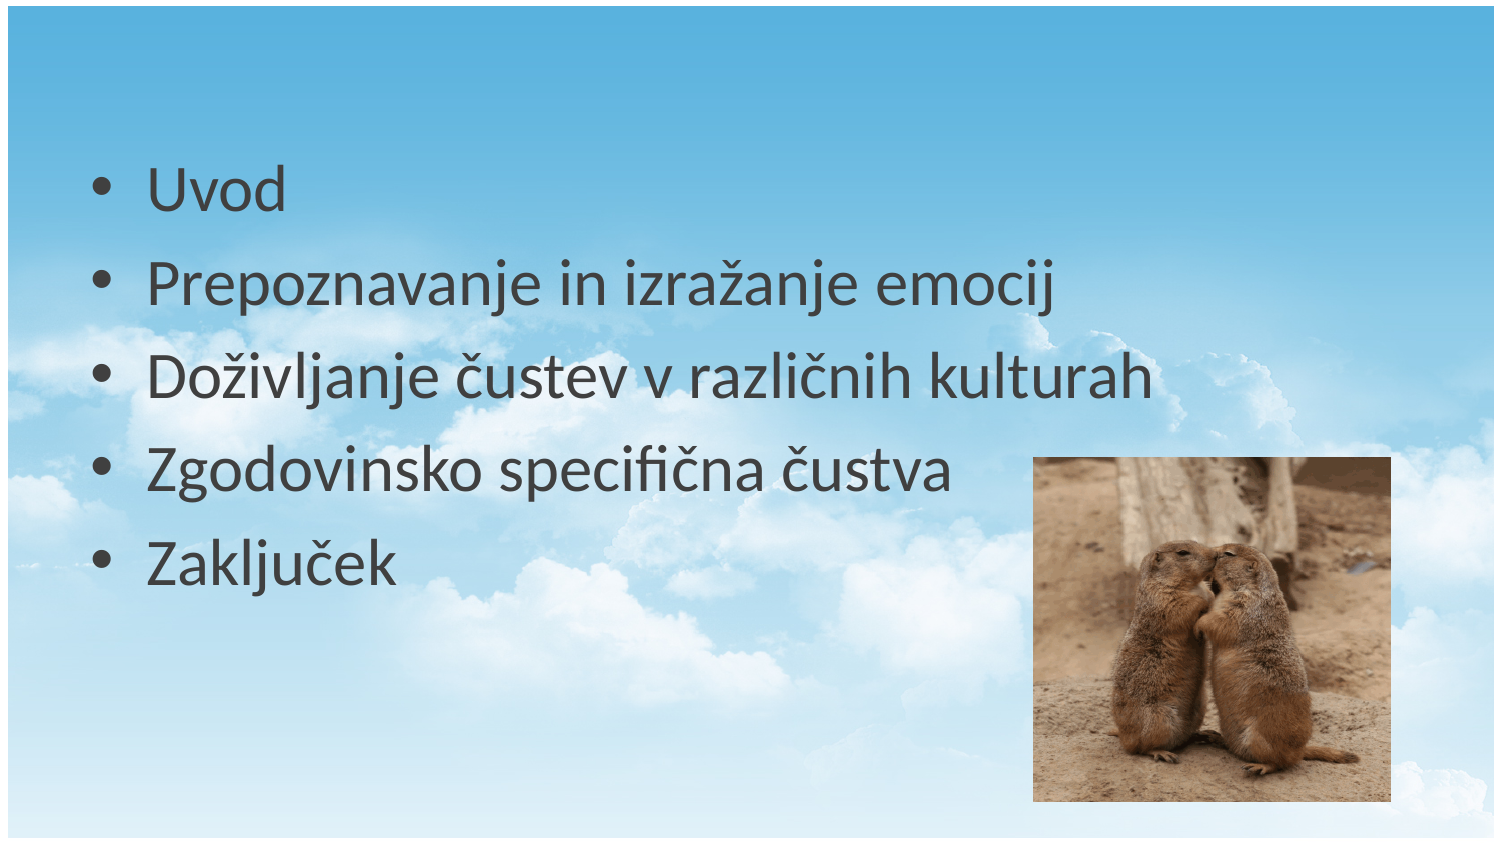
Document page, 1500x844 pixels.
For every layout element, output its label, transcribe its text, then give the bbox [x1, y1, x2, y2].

list Uvod Prepoznavanje in izražanje emocij Doživljanje čustev v različnih kulturah Zgodovinsko specifična čustva Zaključek [75, 43, 1425, 777]
picture [0, 0, 1500, 844]
